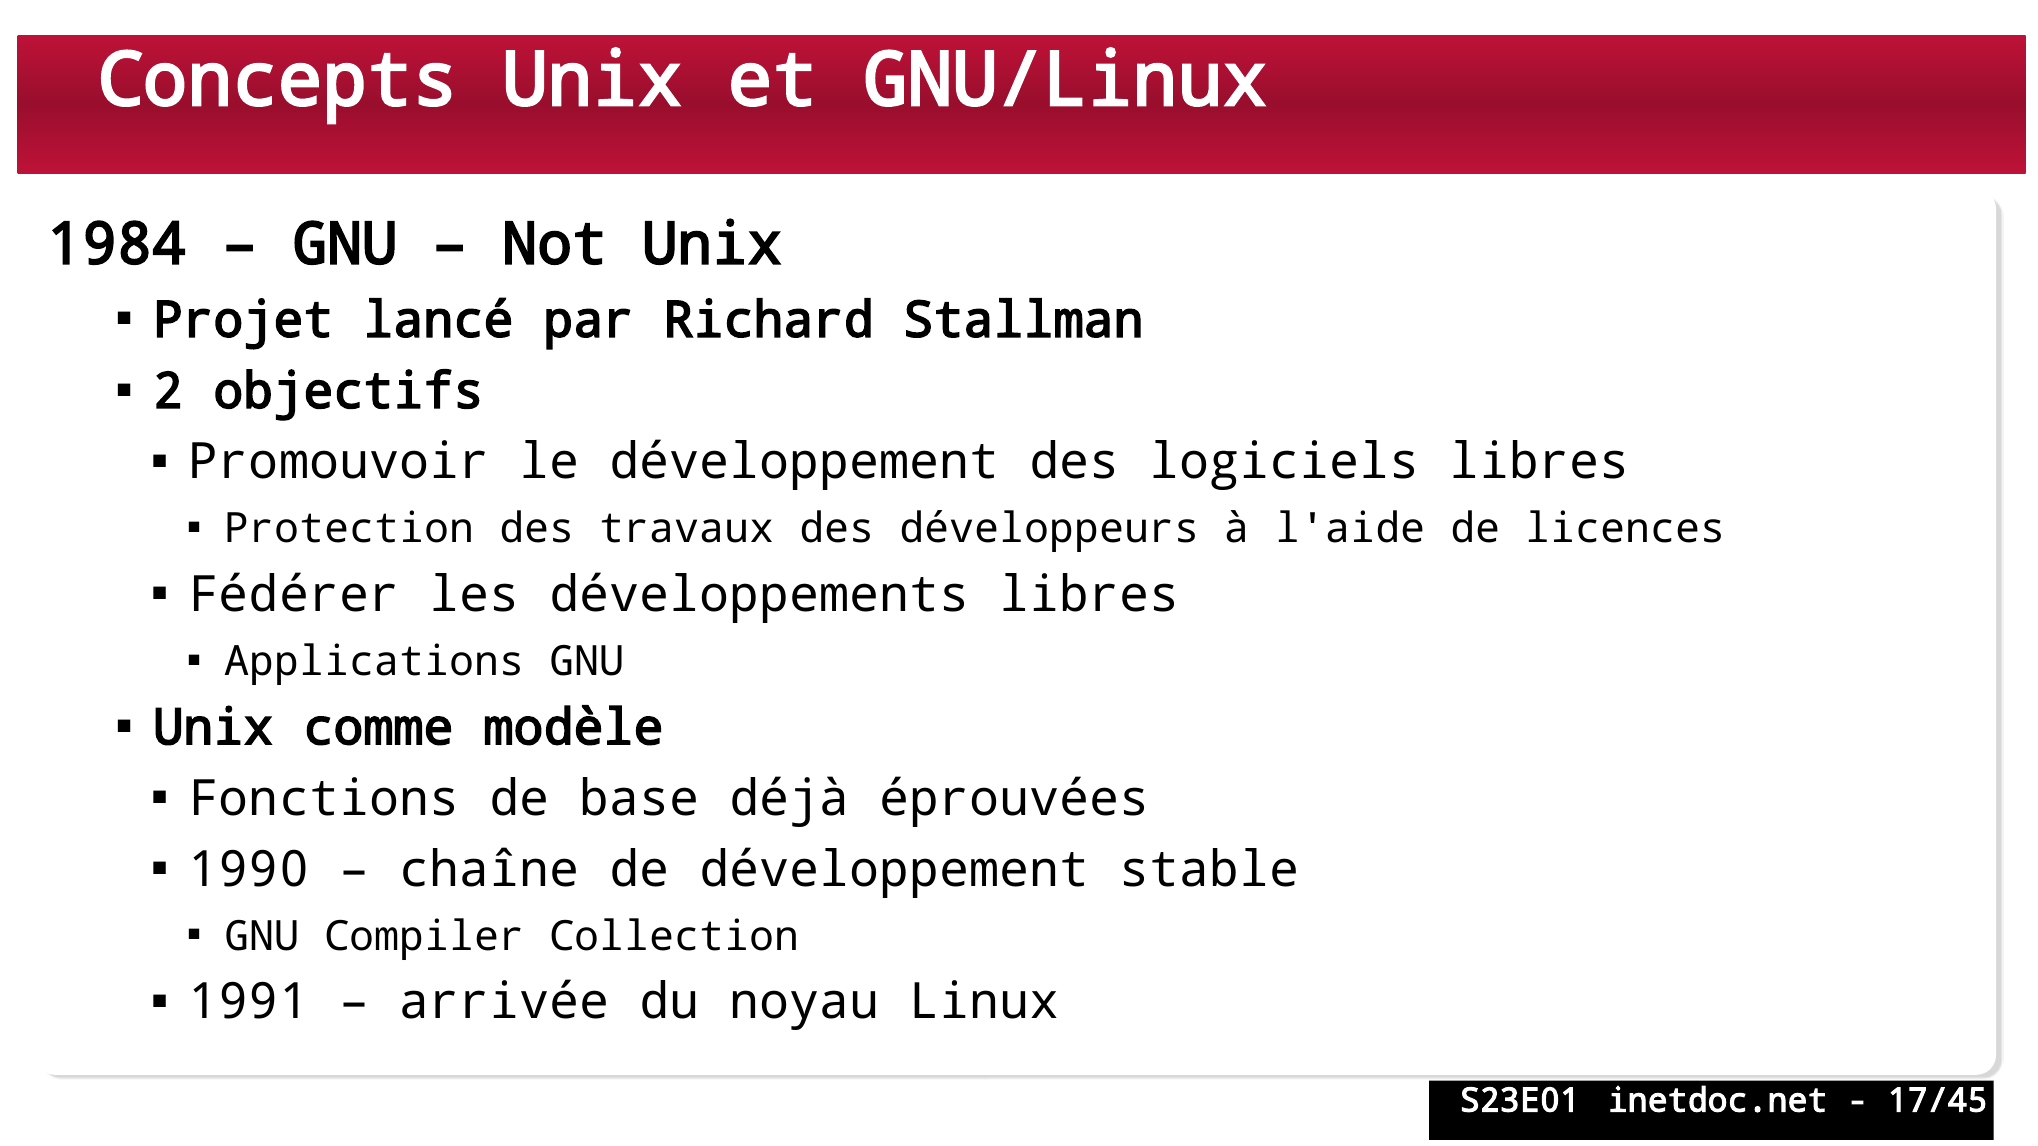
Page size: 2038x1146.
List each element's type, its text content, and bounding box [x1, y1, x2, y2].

text_box Concepts Unix et GNU/Linux [17, 35, 2026, 174]
text_box 1984 – GNU – Not Unix Projet lancé par Richard Stallman 2 objectifs Promouvoir le développement des logiciels libres Protection des travaux des développeurs à l'aide de licences Fédérer les développements libres Applications GNU Unix comme modèle Fonctions de base déjà éprouvées 1990 – chaîne de développement stable GNU Compiler Collection 1991 – arrivée du noyau Linux [35, 188, 1997, 1075]
text_box S23E01 inetdoc.net - <numéro>/45 [1429, 1080, 1994, 1140]
